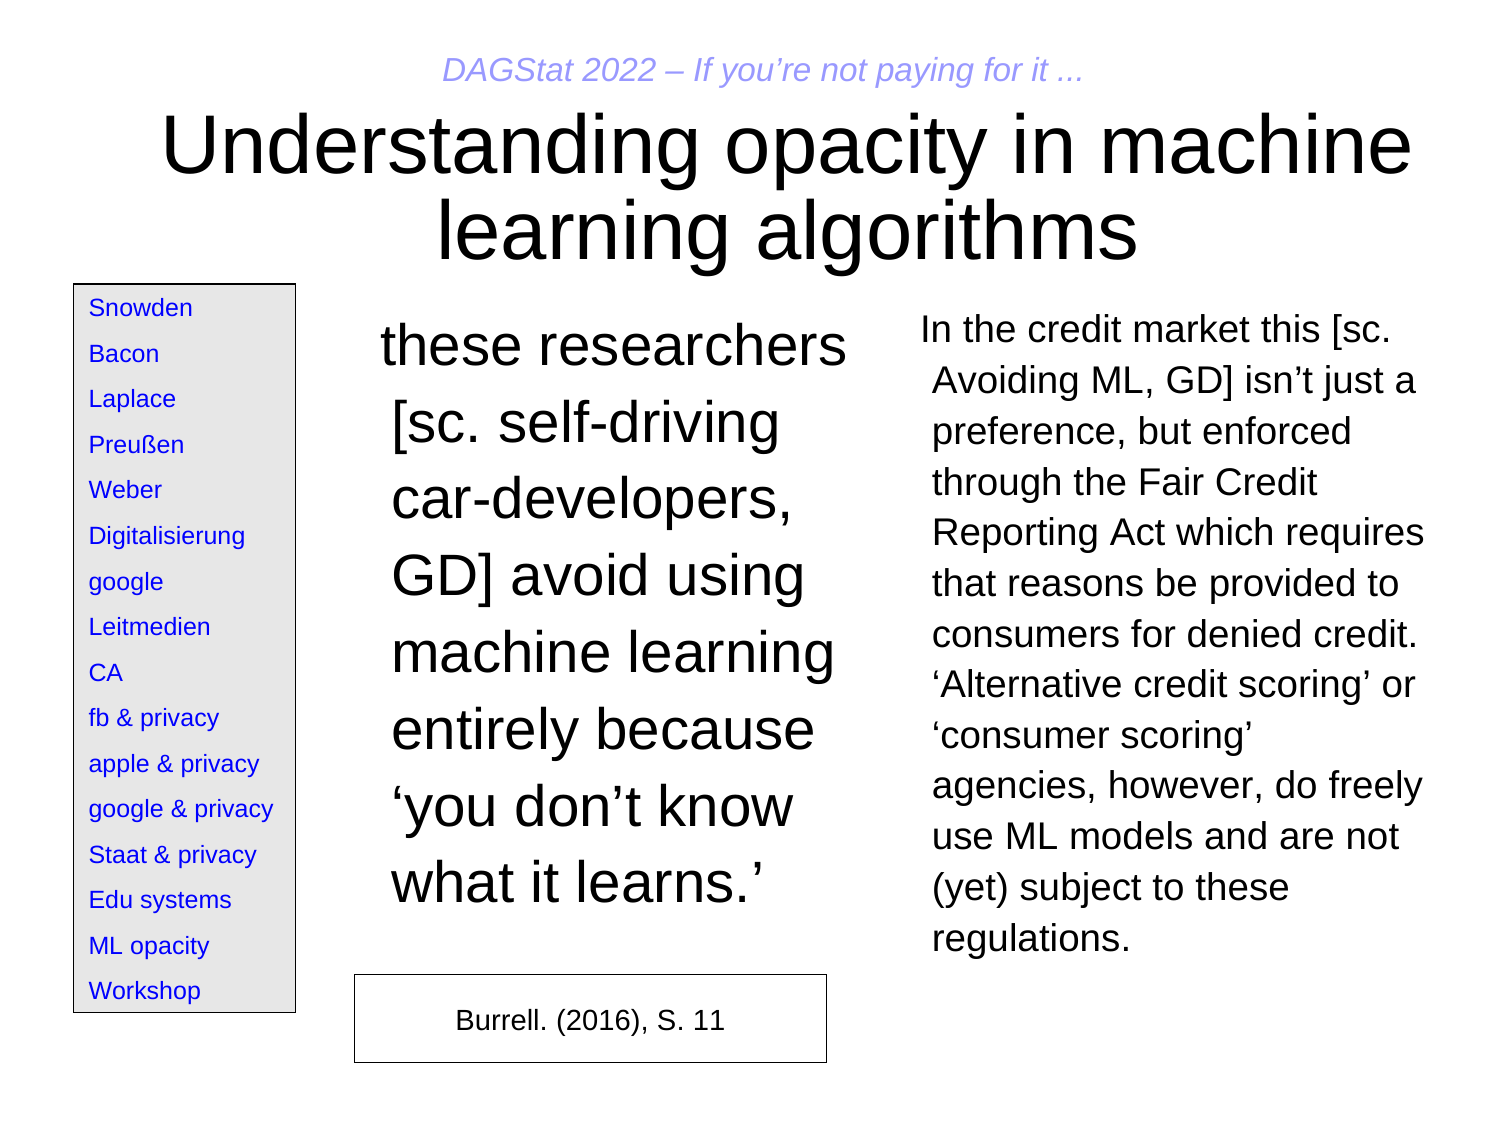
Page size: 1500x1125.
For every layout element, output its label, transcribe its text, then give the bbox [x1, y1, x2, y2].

text_box Burrell. (2016), S. 11 [354, 974, 827, 1063]
title Understanding opacity in machine learning algorithms [113, 96, 1463, 285]
list In the credit market this [sc. Avoiding ML, GD] isn’t just a preference, but enforced through the Fair Credit Reporting Act which requires that reasons be provided to consumers for denied credit. ‘Alternative credit scoring’ or ‘consumer scoring’ agencies, however, do freely use ML models and are not (yet) subject to these regulations. [889, 299, 1426, 975]
list these researchers [sc. self-driving car-developers, GD] avoid using machine learning entirely because ‘you don’t know what it learns.’ [327, 299, 864, 975]
